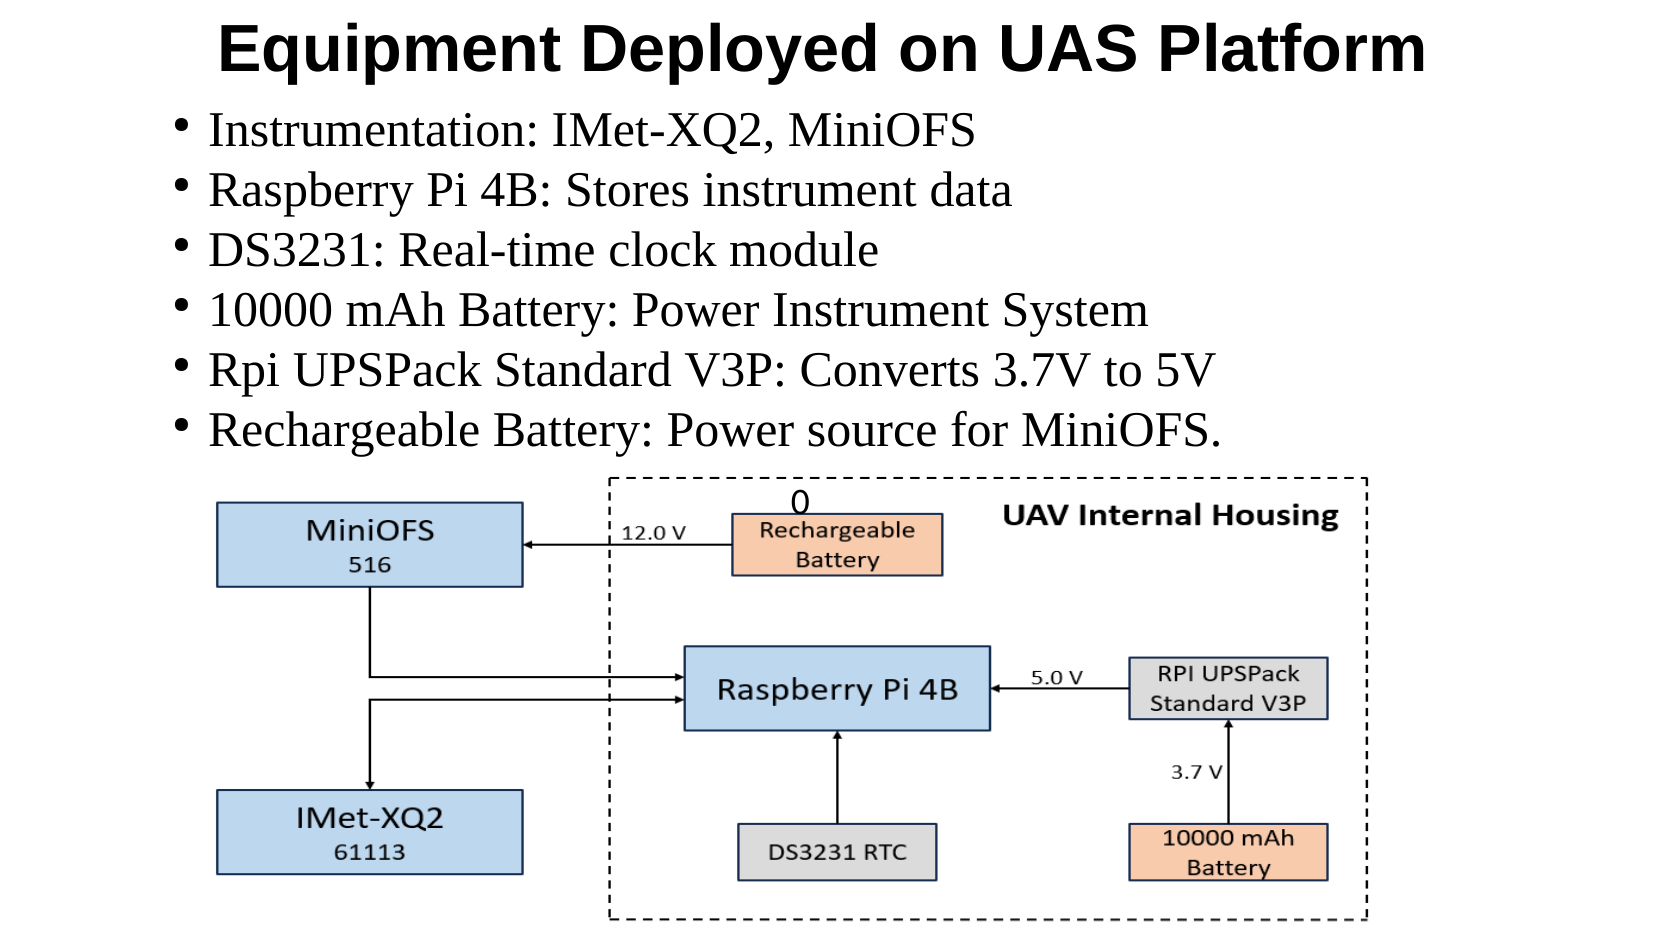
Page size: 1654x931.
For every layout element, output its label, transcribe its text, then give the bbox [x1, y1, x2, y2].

text_box Instrumentation: IMet-XQ2, MiniOFS Raspberry Pi 4B: Stores instrument data DS3231: Real-time clock module 10000 mAh Battery: Power Instrument System Rpi UPSPack Standard V3P: Converts 3.7V to 5V Rechargeable Battery: Power source for MiniOFS. [8, 88, 1388, 464]
title Equipment Deployed on UAS Platform [0, 0, 1651, 95]
picture [209, 469, 1392, 926]
